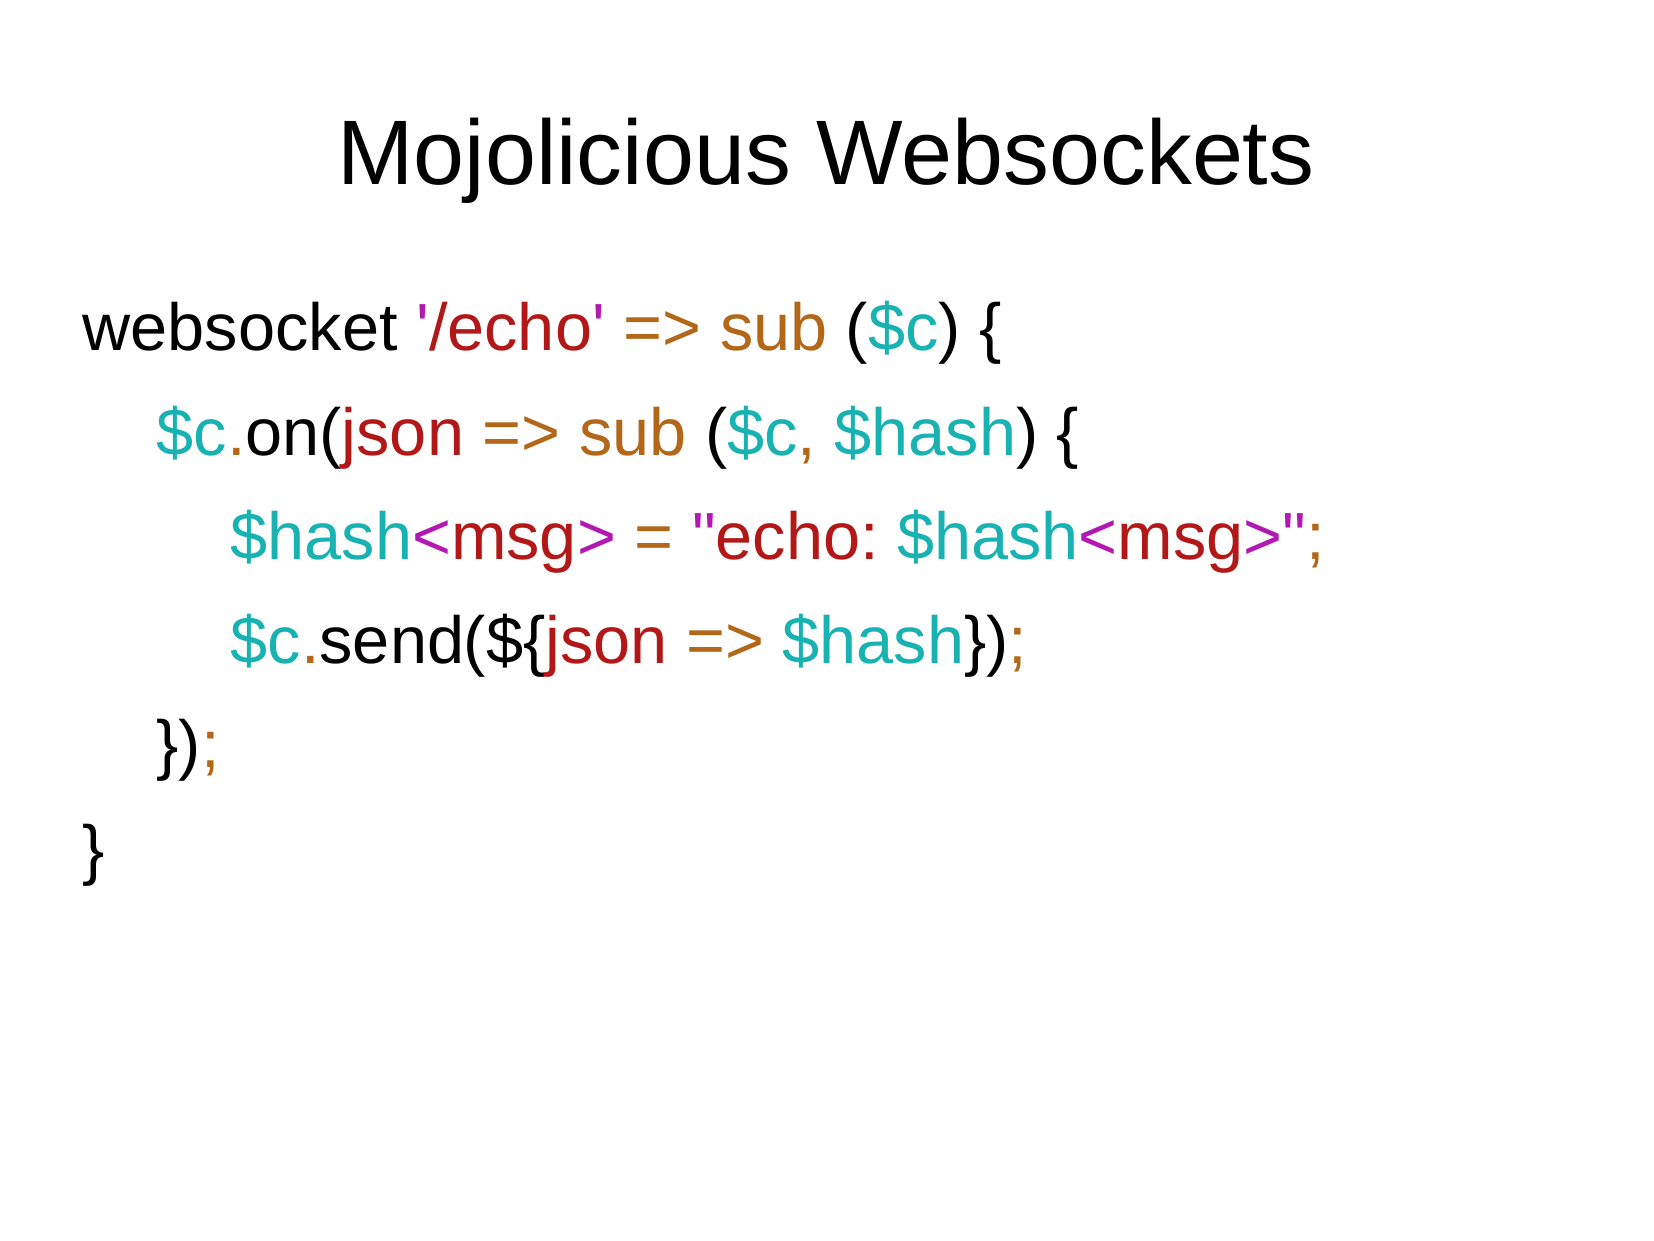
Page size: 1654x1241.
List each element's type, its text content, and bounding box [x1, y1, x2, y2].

list websocket '/echo' => sub ($c) { $c.on(json => sub ($c, $hash) { $hash<msg> = "echo: $hash<msg>"; $c.send(${json => $hash}); }); } [82, 290, 1571, 1010]
title Mojolicious Websockets [82, 49, 1571, 257]
